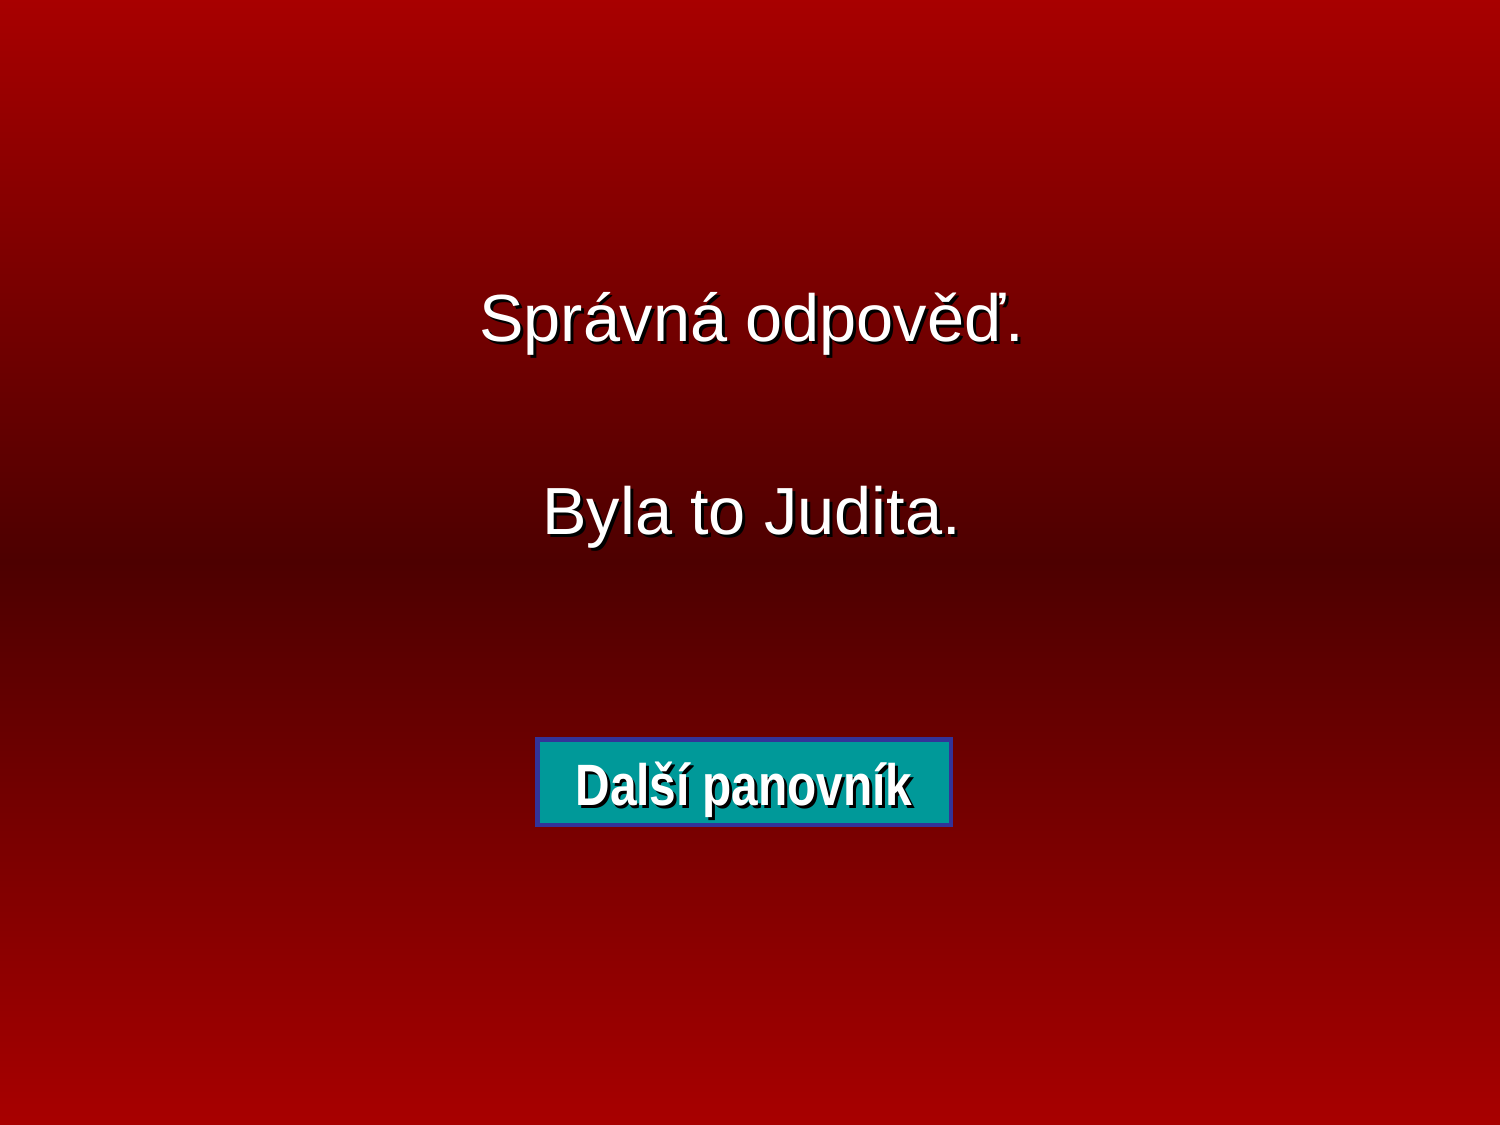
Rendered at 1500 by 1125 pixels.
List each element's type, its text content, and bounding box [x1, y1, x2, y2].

list Správná odpověď. Byla to Judita. [76, 267, 1427, 1011]
text_box Další panovník [537, 739, 951, 826]
